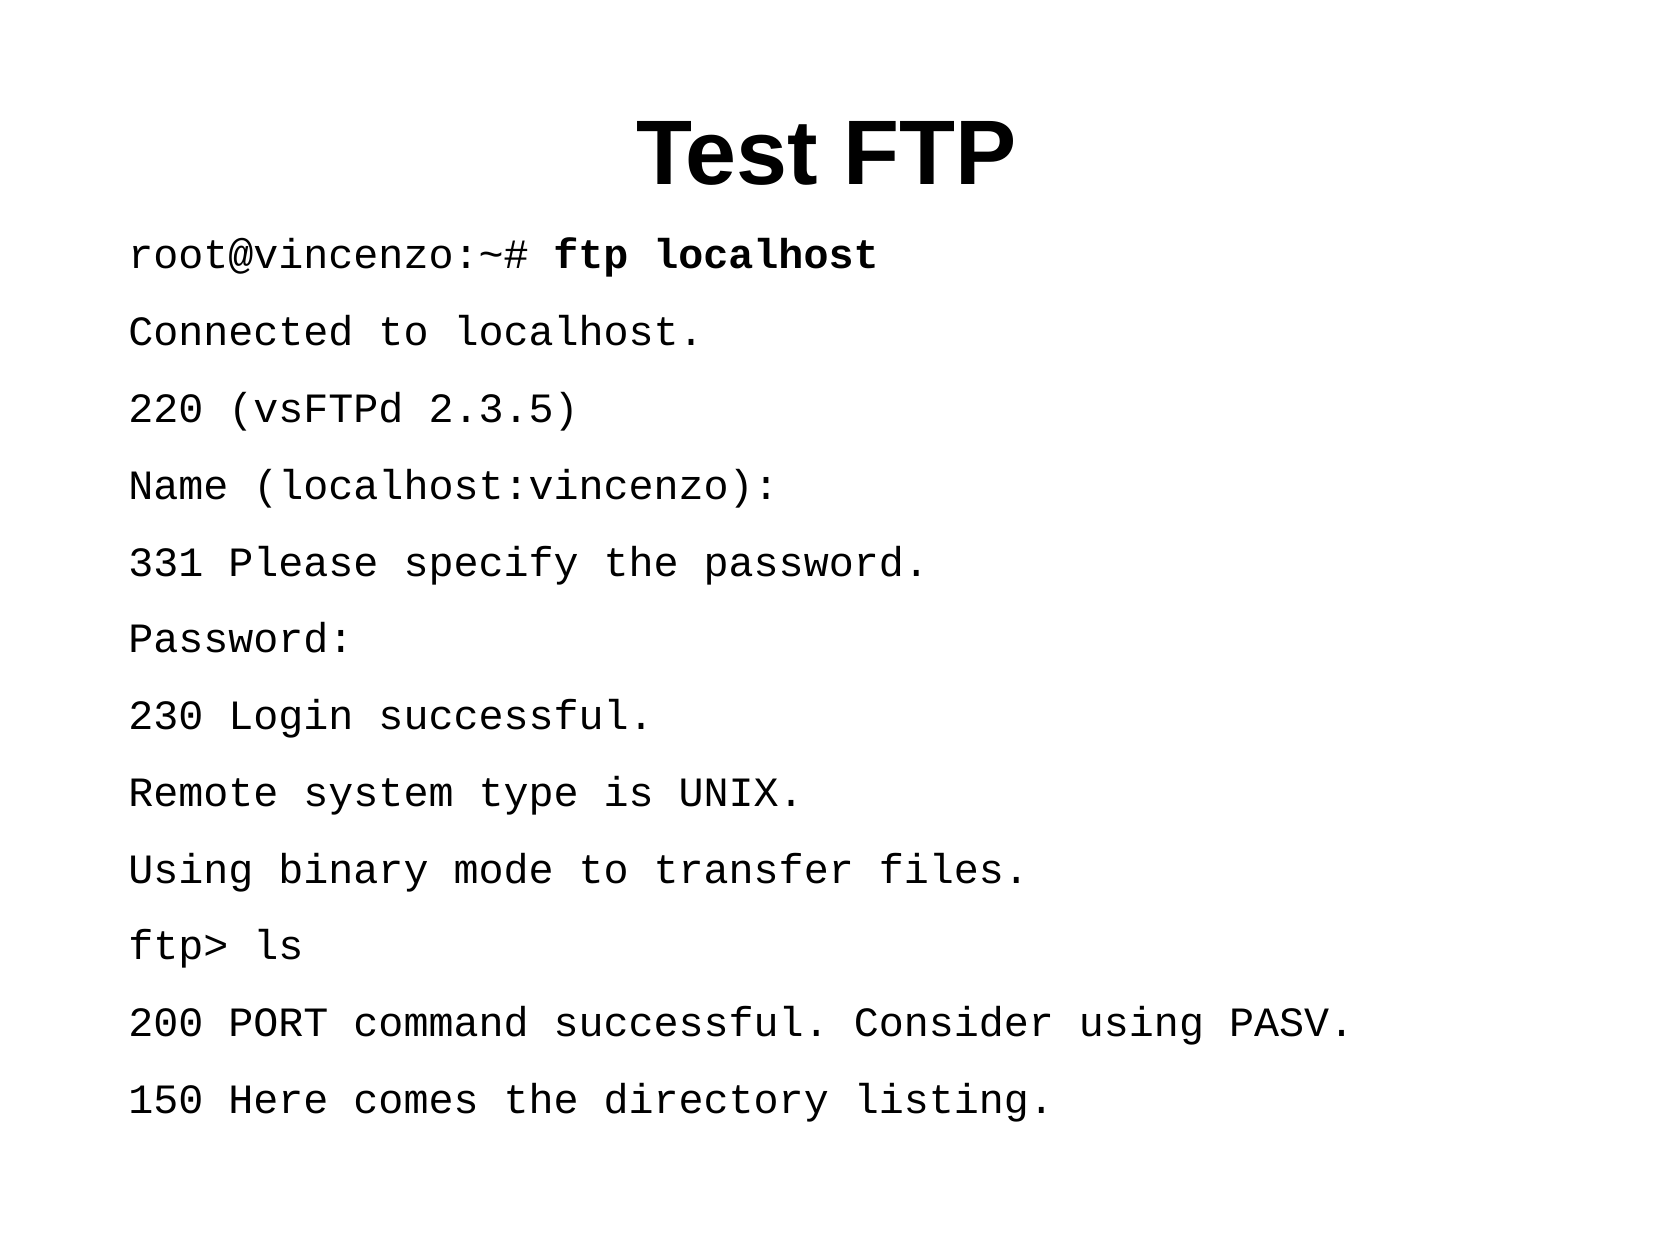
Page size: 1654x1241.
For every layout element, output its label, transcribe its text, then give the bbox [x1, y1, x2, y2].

title Test FTP [82, 49, 1571, 257]
list root@vincenzo:~# ftp localhost Connected to localhost. 220 (vsFTPd 2.3.5) Name (localhost:vincenzo): 331 Please specify the password. Password: 230 Login successful. Remote system type is UNIX. Using binary mode to transfer files. ftp> ls 200 PORT command successful. Consider using PASV. 150 Here comes the directory listing. [128, 234, 1654, 1200]
